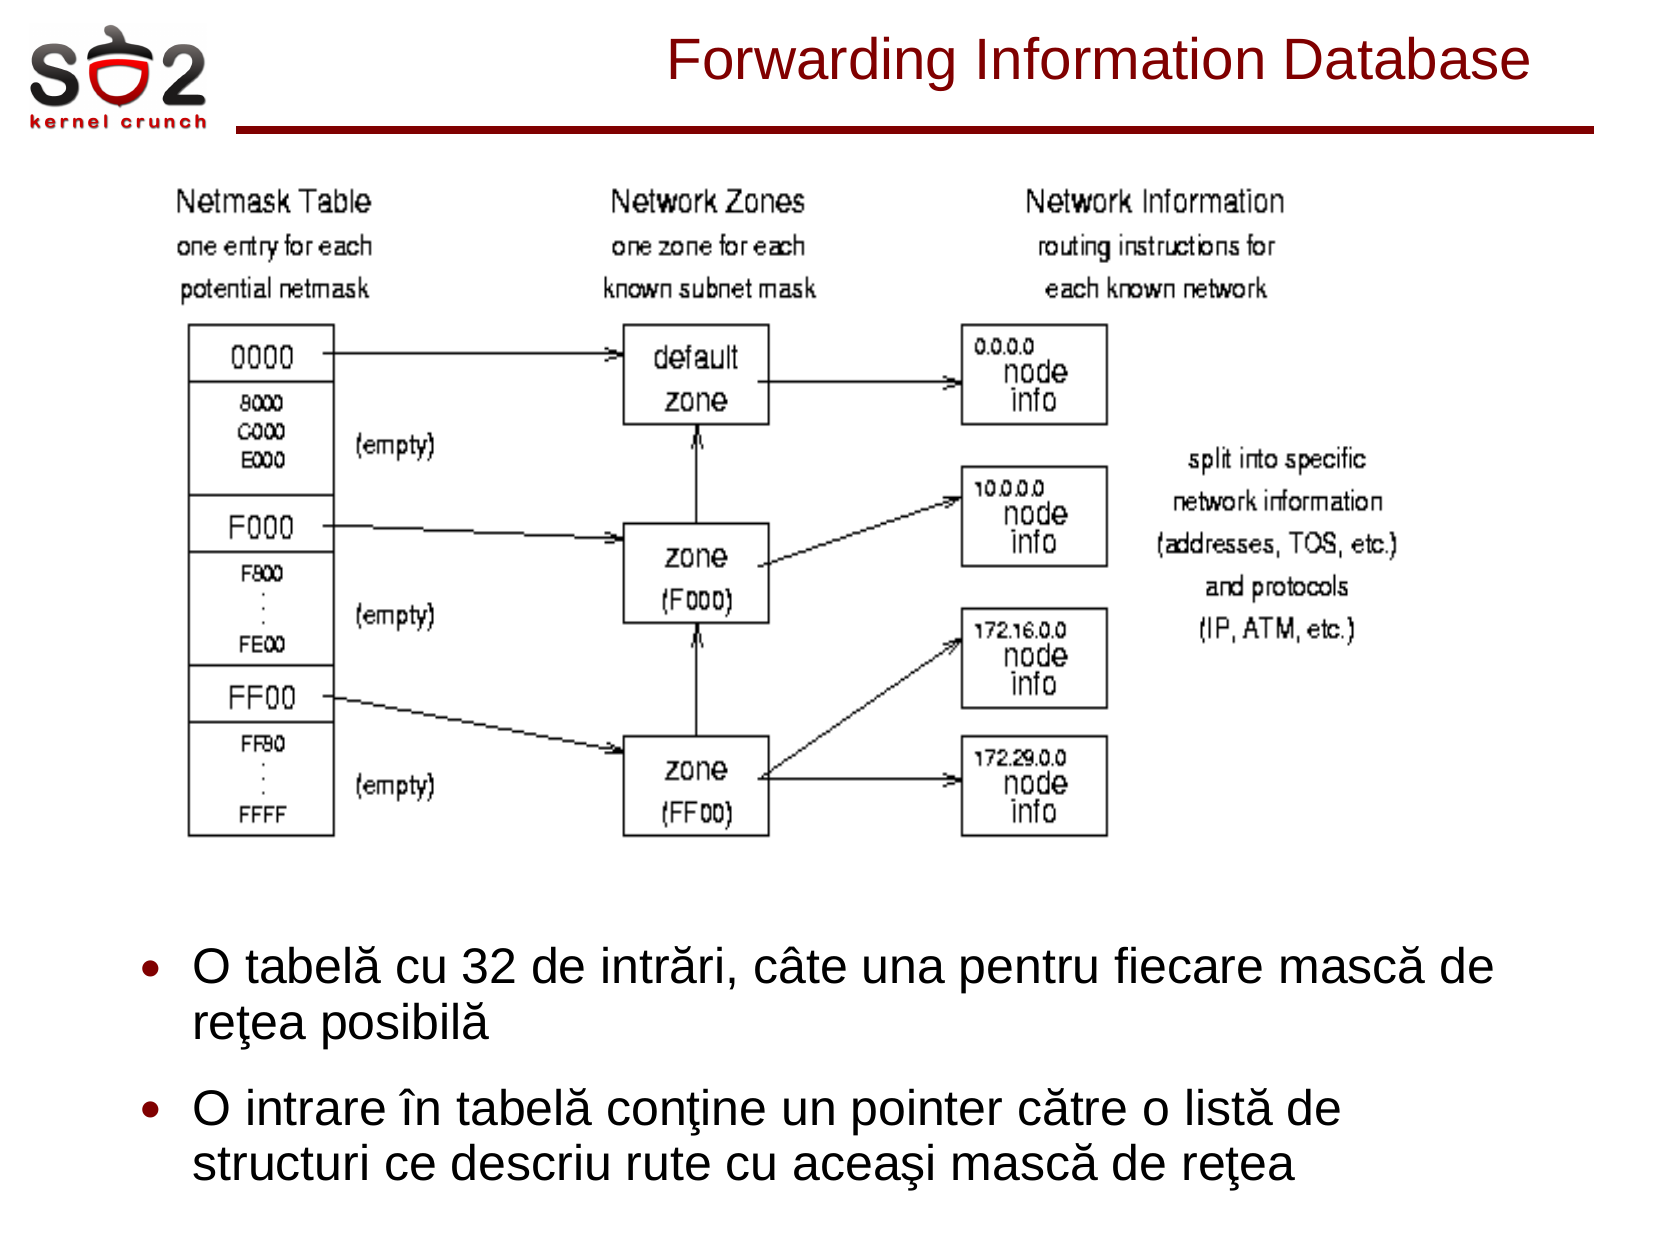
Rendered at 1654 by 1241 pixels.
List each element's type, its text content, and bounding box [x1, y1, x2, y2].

list O tabelă cu 32 de intrări, câte una pentru fiecare mască de reţea posibilă O intrare în tabelă conţine un pointer către o listă de structuri ce descriu rute cu aceaşi mască de reţea [121, 938, 1534, 1192]
picture [29, 23, 207, 130]
title Forwarding Information Database [121, 0, 1534, 119]
picture [136, 140, 1495, 880]
